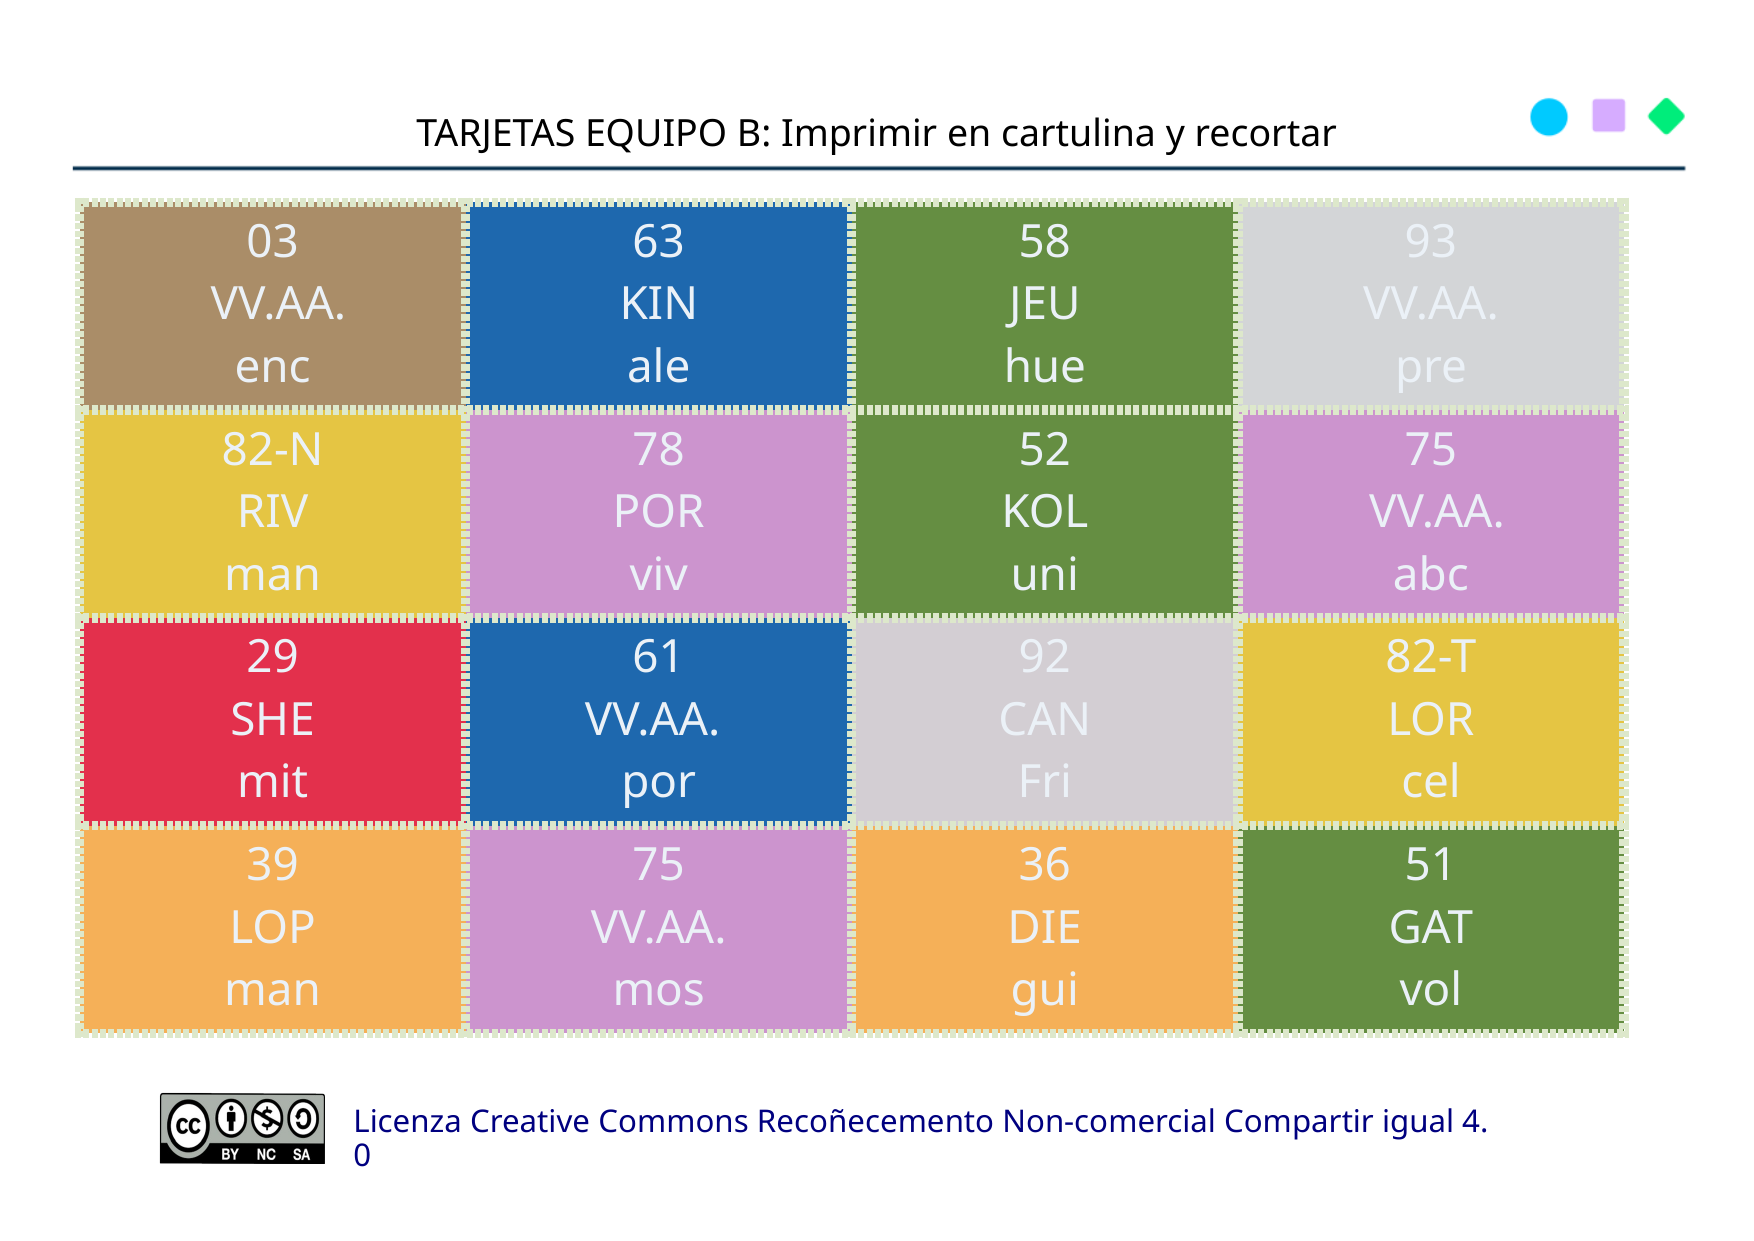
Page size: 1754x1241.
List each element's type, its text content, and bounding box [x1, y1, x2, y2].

picture [59, 70, 1695, 194]
table_cell 29 SHE mit [80, 618, 466, 826]
table_cell 75 VV.AA. mos [466, 826, 852, 1033]
table_header 93 VV.AA. pre [1238, 202, 1624, 410]
picture [159, 1092, 325, 1164]
table_cell 39 LOP man [80, 826, 466, 1033]
table_cell 92 CAN Fri [852, 618, 1238, 826]
table_cell 82-N RIV man [80, 410, 466, 618]
table_header 63 KIN ale [466, 202, 852, 410]
table_header 03 VV.AA. enc [80, 202, 466, 410]
table_cell 82-T LOR cel [1238, 618, 1624, 826]
table_cell 52 KOL uni [852, 410, 1238, 618]
table_header 58 JEU hue [852, 202, 1238, 410]
table_cell 61 VV.AA. por [466, 618, 852, 826]
table_cell 75 VV.AA. abc [1238, 410, 1624, 618]
text_box Licenza Creative Commons Recoñecemento Non-comercial Compartir igual 4.0 [338, 1072, 1506, 1170]
table_cell 36 DIE gui [852, 826, 1238, 1033]
table_cell 78 POR viv [466, 410, 852, 618]
table_cell 51 GAT vol [1238, 826, 1624, 1033]
